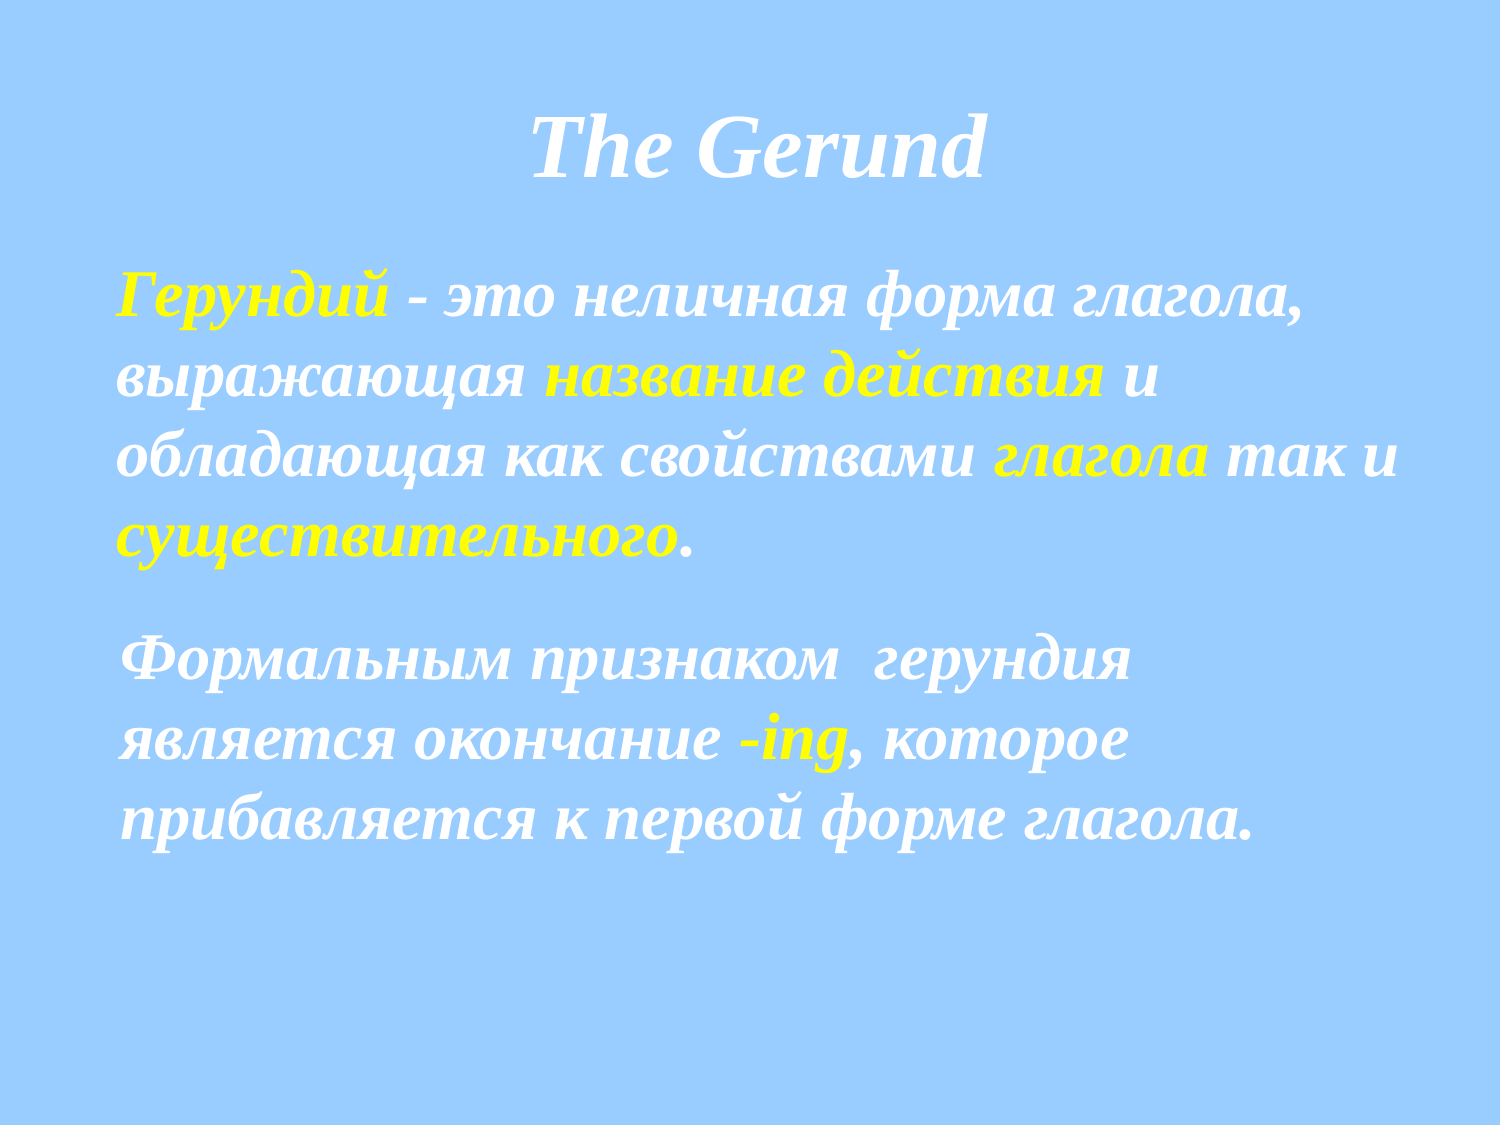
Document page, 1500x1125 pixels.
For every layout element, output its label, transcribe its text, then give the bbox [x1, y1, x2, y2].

title The Gerund [82, 70, 1432, 213]
list Герундий - это неличная форма глагола, выражающая название действия и обладающая как свойствами глагола так и существительного. [93, 234, 1444, 582]
text_box Формальным признаком герундия является окончание -ing, которое прибавляется к первой форме глагола. [105, 597, 1395, 941]
